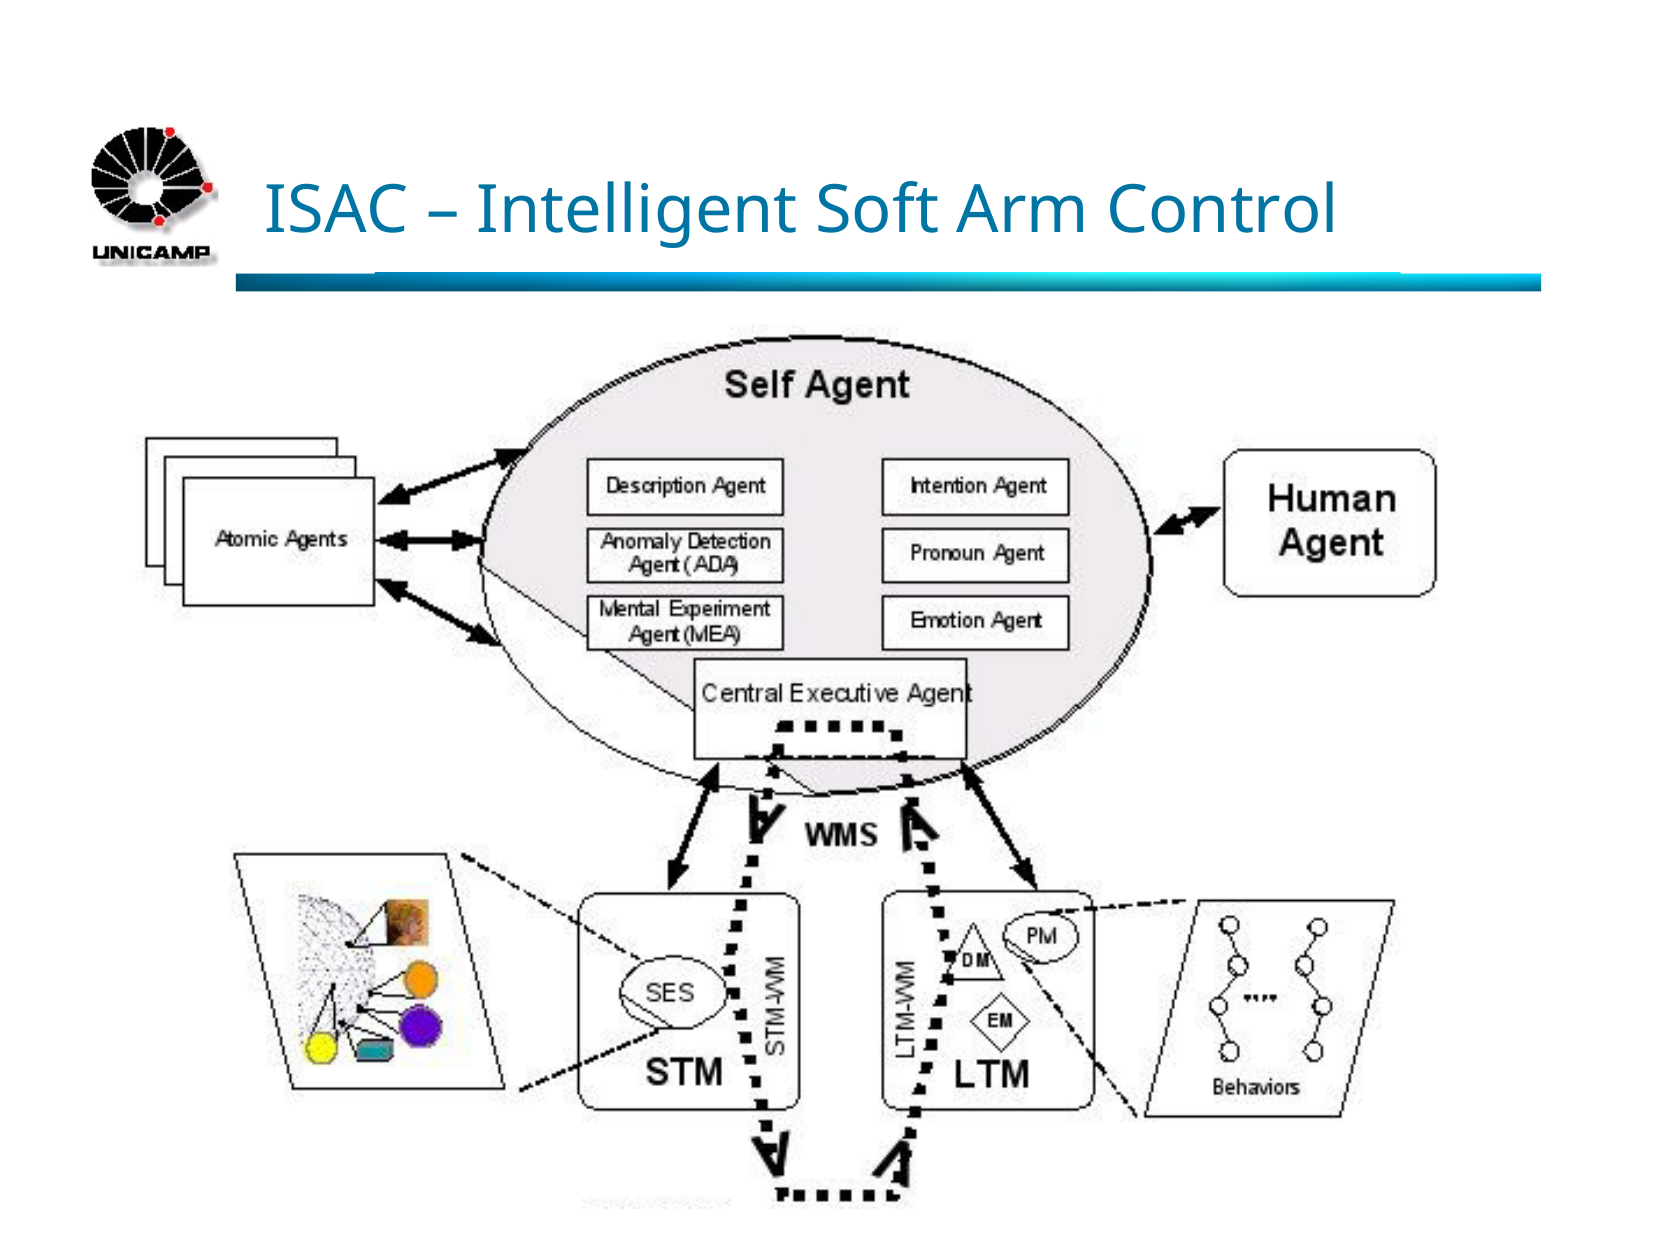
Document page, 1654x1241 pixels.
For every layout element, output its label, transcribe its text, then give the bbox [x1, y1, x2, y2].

picture [125, 272, 1654, 295]
picture [118, 324, 1477, 1209]
title ISAC – Intelligent Soft Arm Control [264, 42, 1534, 250]
